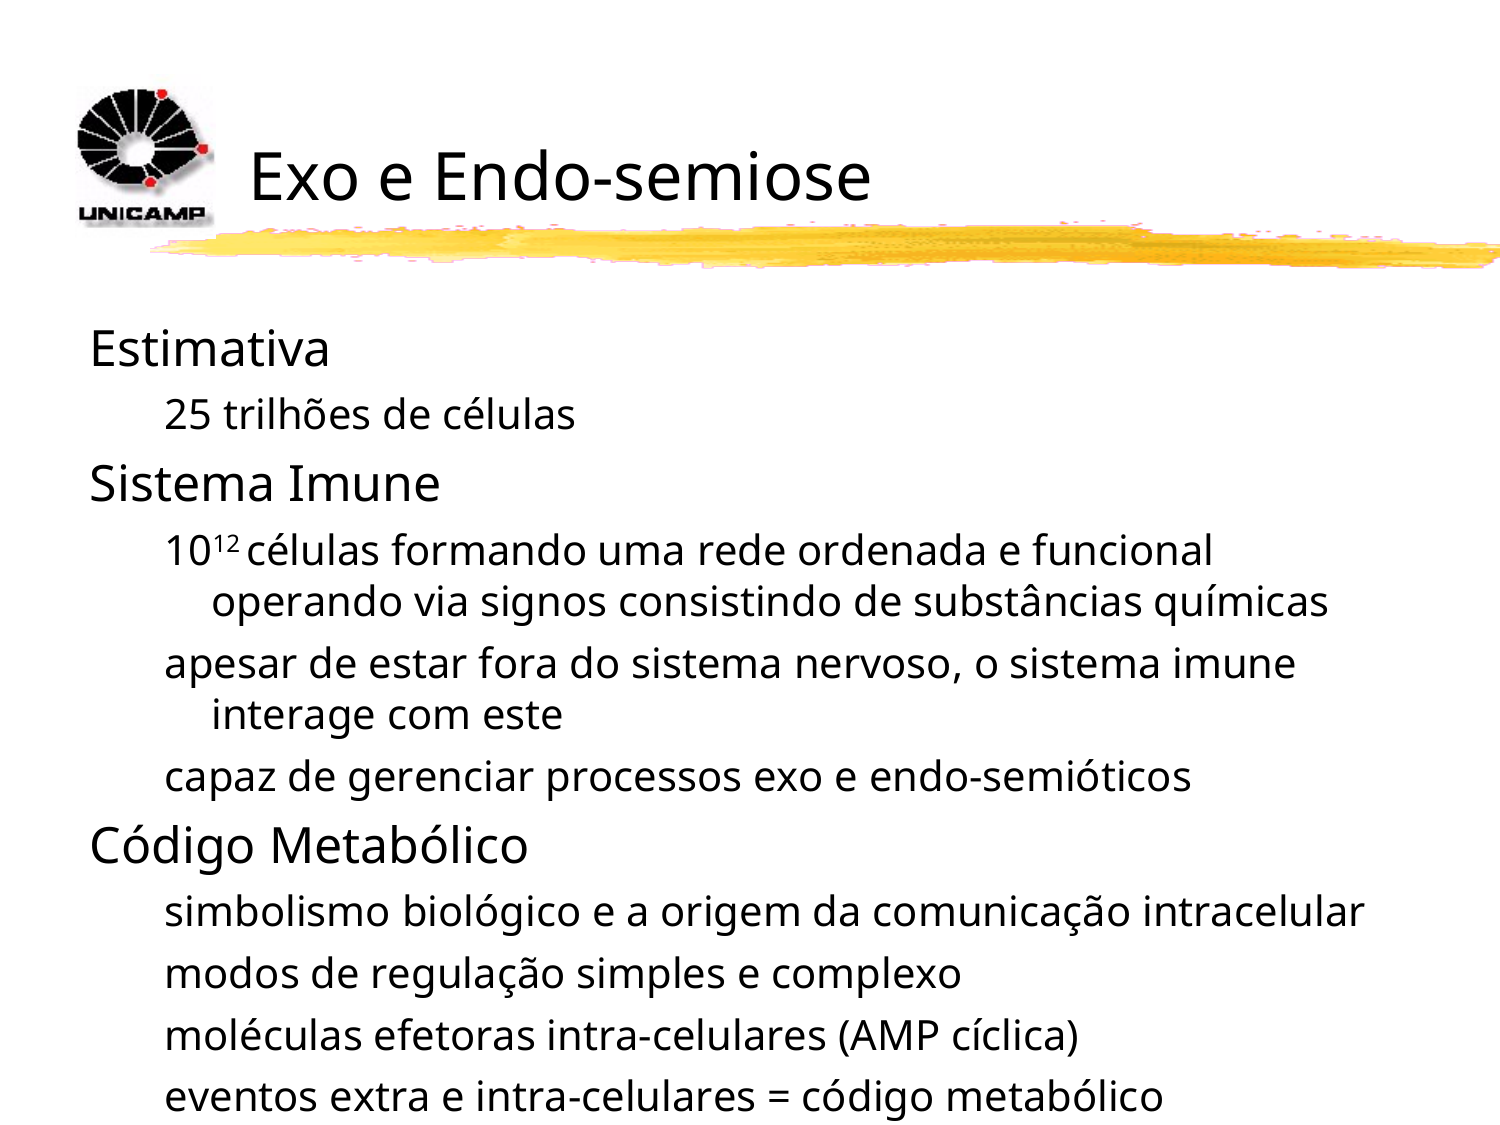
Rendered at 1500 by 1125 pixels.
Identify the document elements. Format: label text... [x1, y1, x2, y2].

picture [75, 74, 1500, 279]
list Estimativa 25 trilhões de células Sistema Imune 1012 células formando uma rede ordenada e funcional operando via signos consistindo de substâncias químicas apesar de estar fora do sistema nervoso, o sistema imune interage com este capaz de gerenciar processos exo e endo-semióticos Código Metabólico simbolismo biológico e a origem da comunicação intracelular modos de regulação simples e complexo moléculas efetoras intra-celulares (AMP cíclica) eventos extra e intra-celulares = código metabólico [74, 309, 1417, 1045]
title Exo e Endo-semiose [233, 37, 1434, 225]
